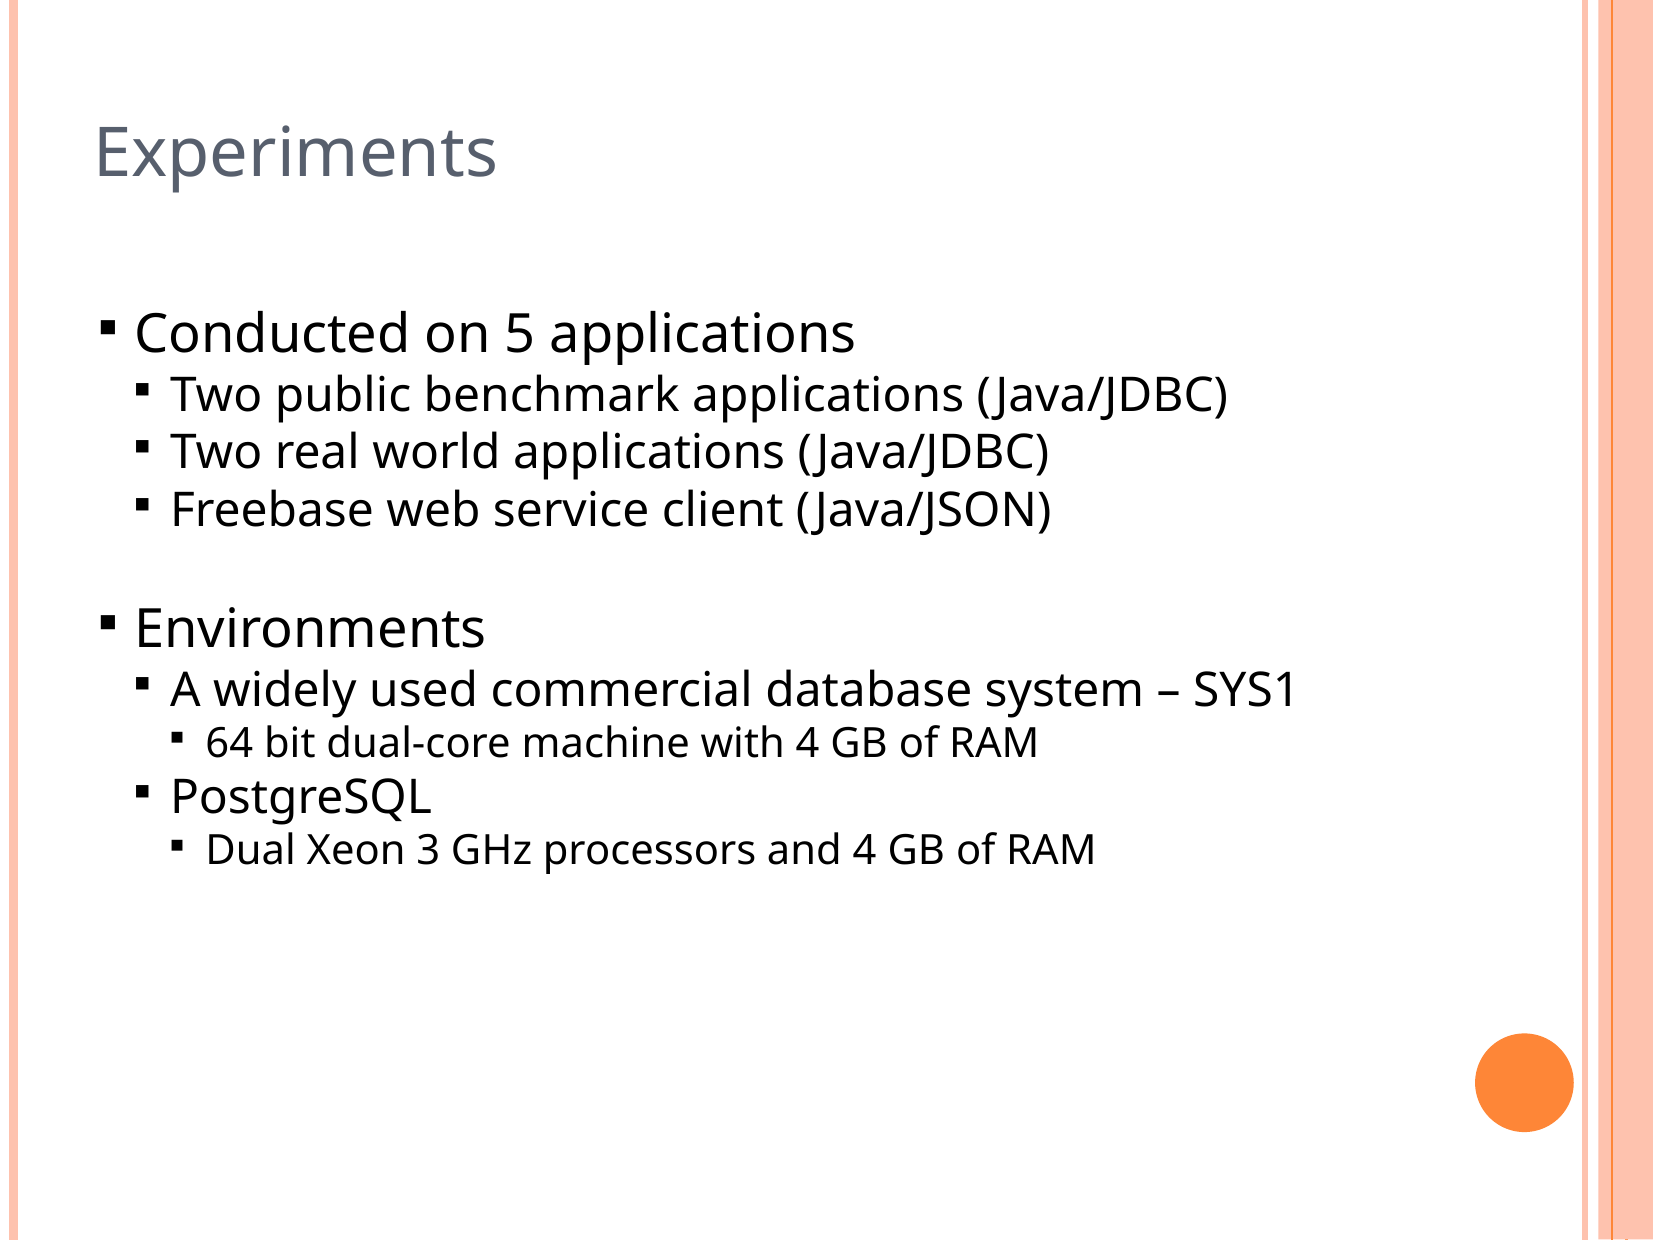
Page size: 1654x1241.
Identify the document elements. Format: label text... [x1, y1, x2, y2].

text_box Experiments [76, 7, 1565, 199]
text_box Conducted on 5 applications Two public benchmark applications (Java/JDBC) Two real world applications (Java/JDBC) Freebase web service client (Java/JSON) Environments A widely used commercial database system – SYS1 64 bit dual-core machine with 4 GB of RAM PostgreSQL Dual Xeon 3 GHz processors and 4 GB of RAM [82, 290, 1570, 1094]
